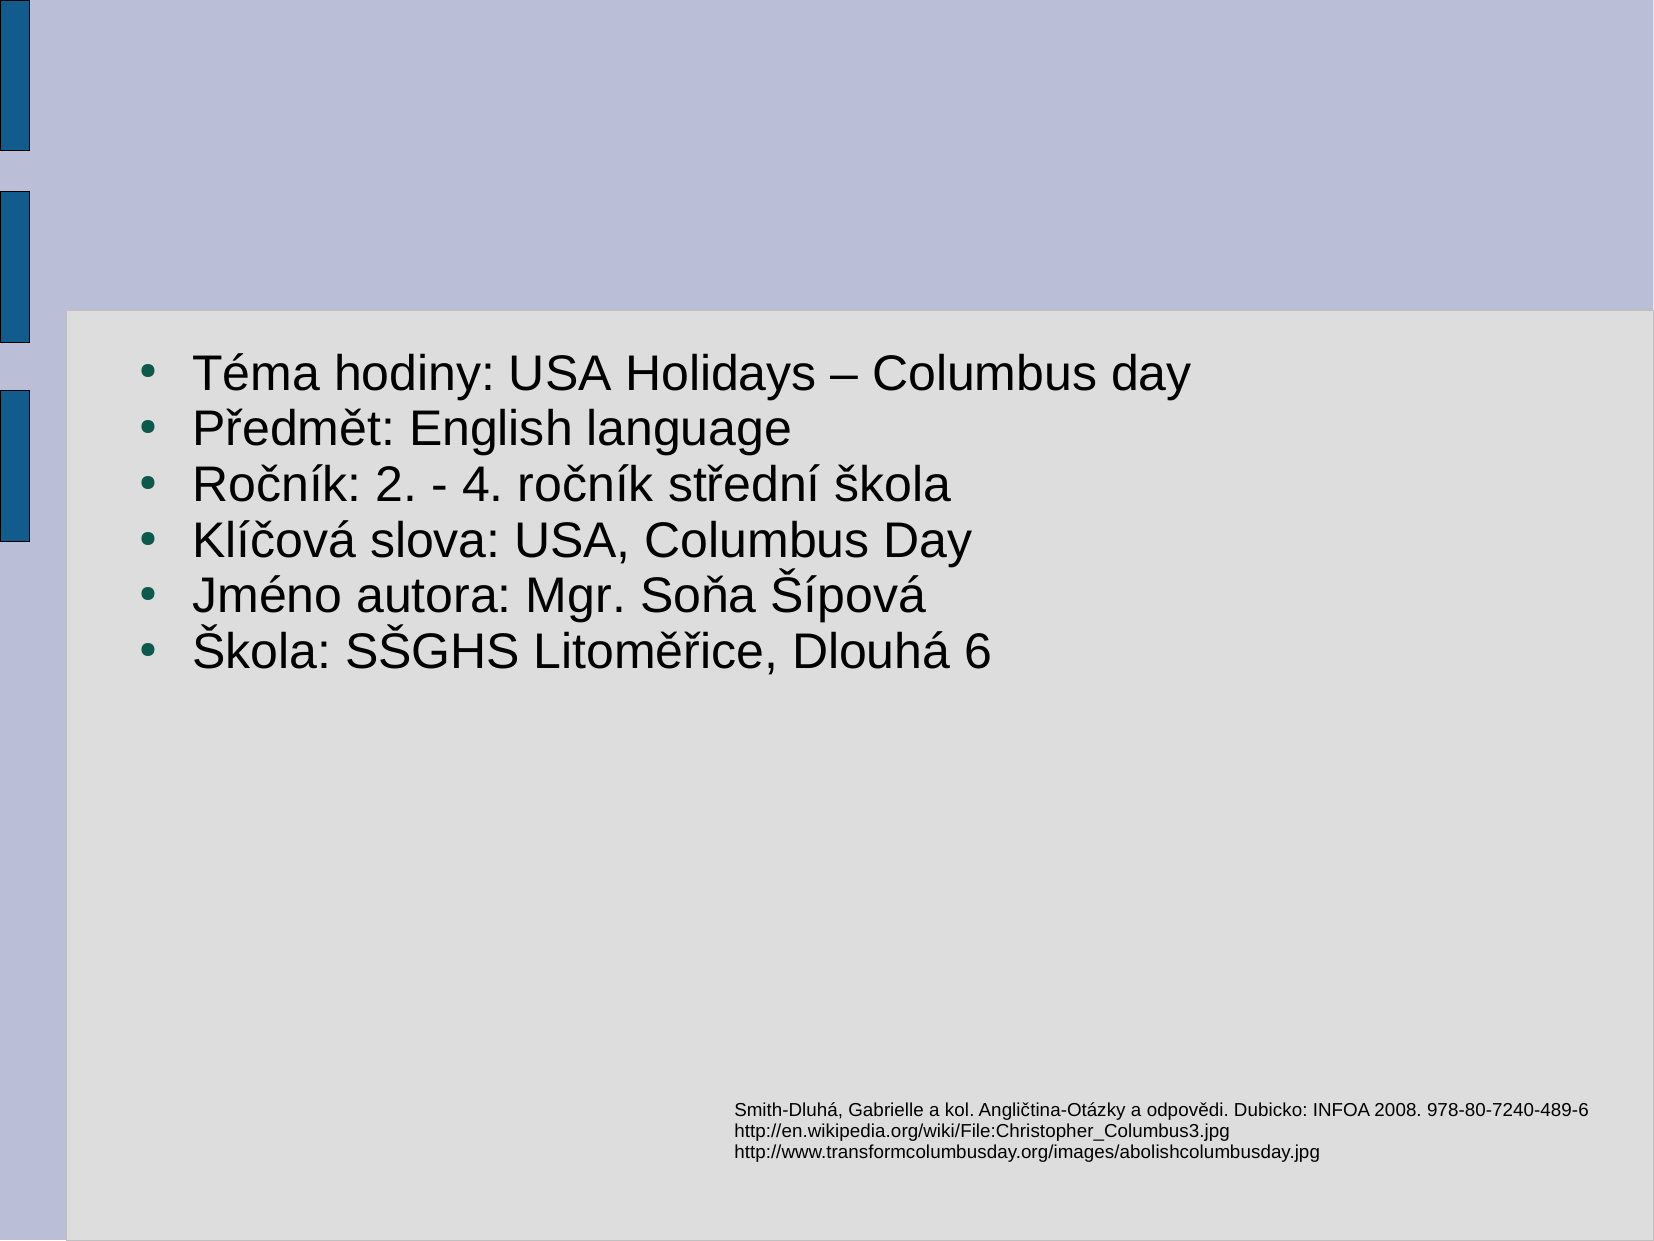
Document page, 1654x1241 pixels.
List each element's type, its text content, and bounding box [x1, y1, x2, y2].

text_box Smith-Dluhá, Gabrielle a kol. Angličtina-Otázky a odpovědi. Dubicko: INFOA 2008. 978-80-7240-489-6 http://en.wikipedia.org/wiki/File:Christopher_Columbus3.jpg http://www.transformcolumbusday.org/images/abolishcolumbusday.jpg [719, 1071, 1625, 1232]
list Téma hodiny: USA Holidays – Columbus day Předmět: English language Ročník: 2. - 4. ročník střední škola Klíčová slova: USA, Columbus Day Jméno autora: Mgr. Soňa Šípová Škola: SŠGHS Litoměřice, Dlouhá 6 [121, 344, 1534, 1127]
